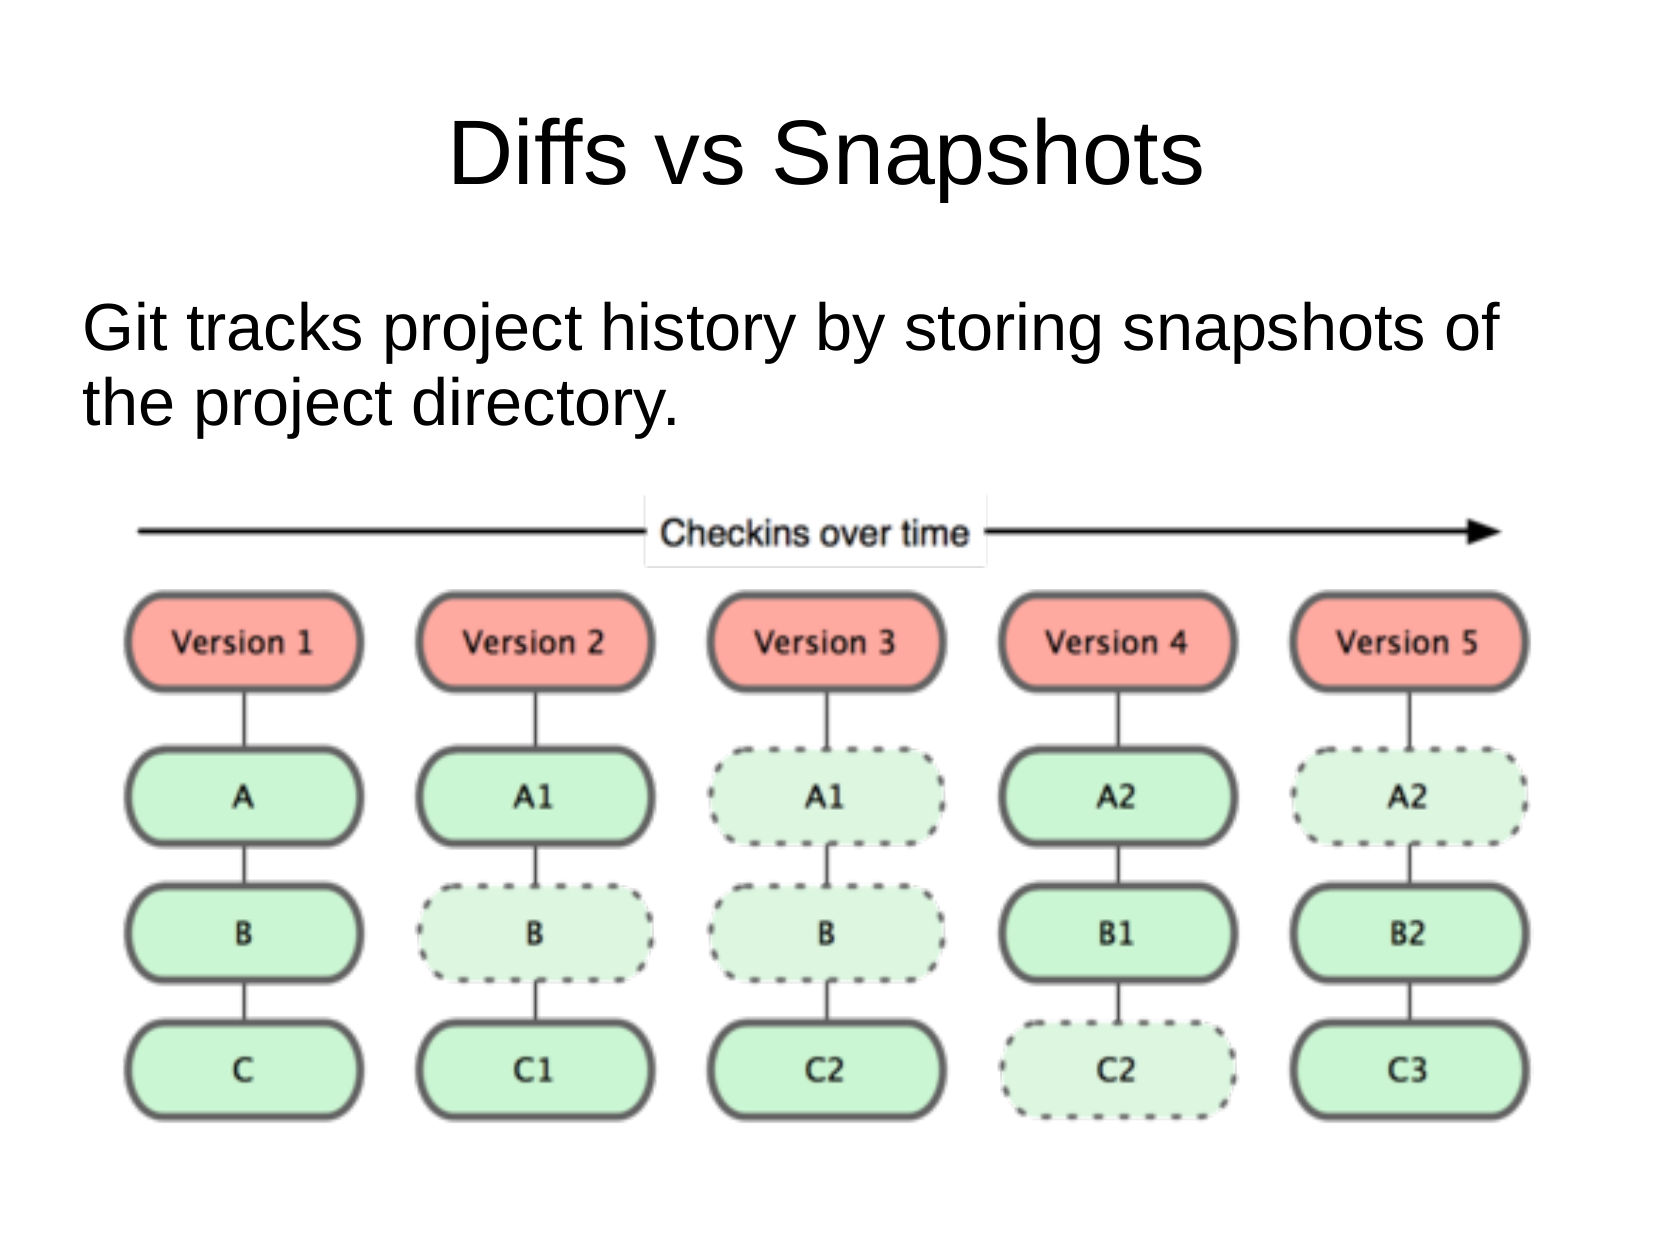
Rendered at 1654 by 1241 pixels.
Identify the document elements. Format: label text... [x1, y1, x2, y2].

title Diffs vs Snapshots [82, 49, 1571, 257]
list Git tracks project history by storing snapshots of the project directory. [82, 290, 1571, 634]
picture [119, 494, 1534, 1126]
